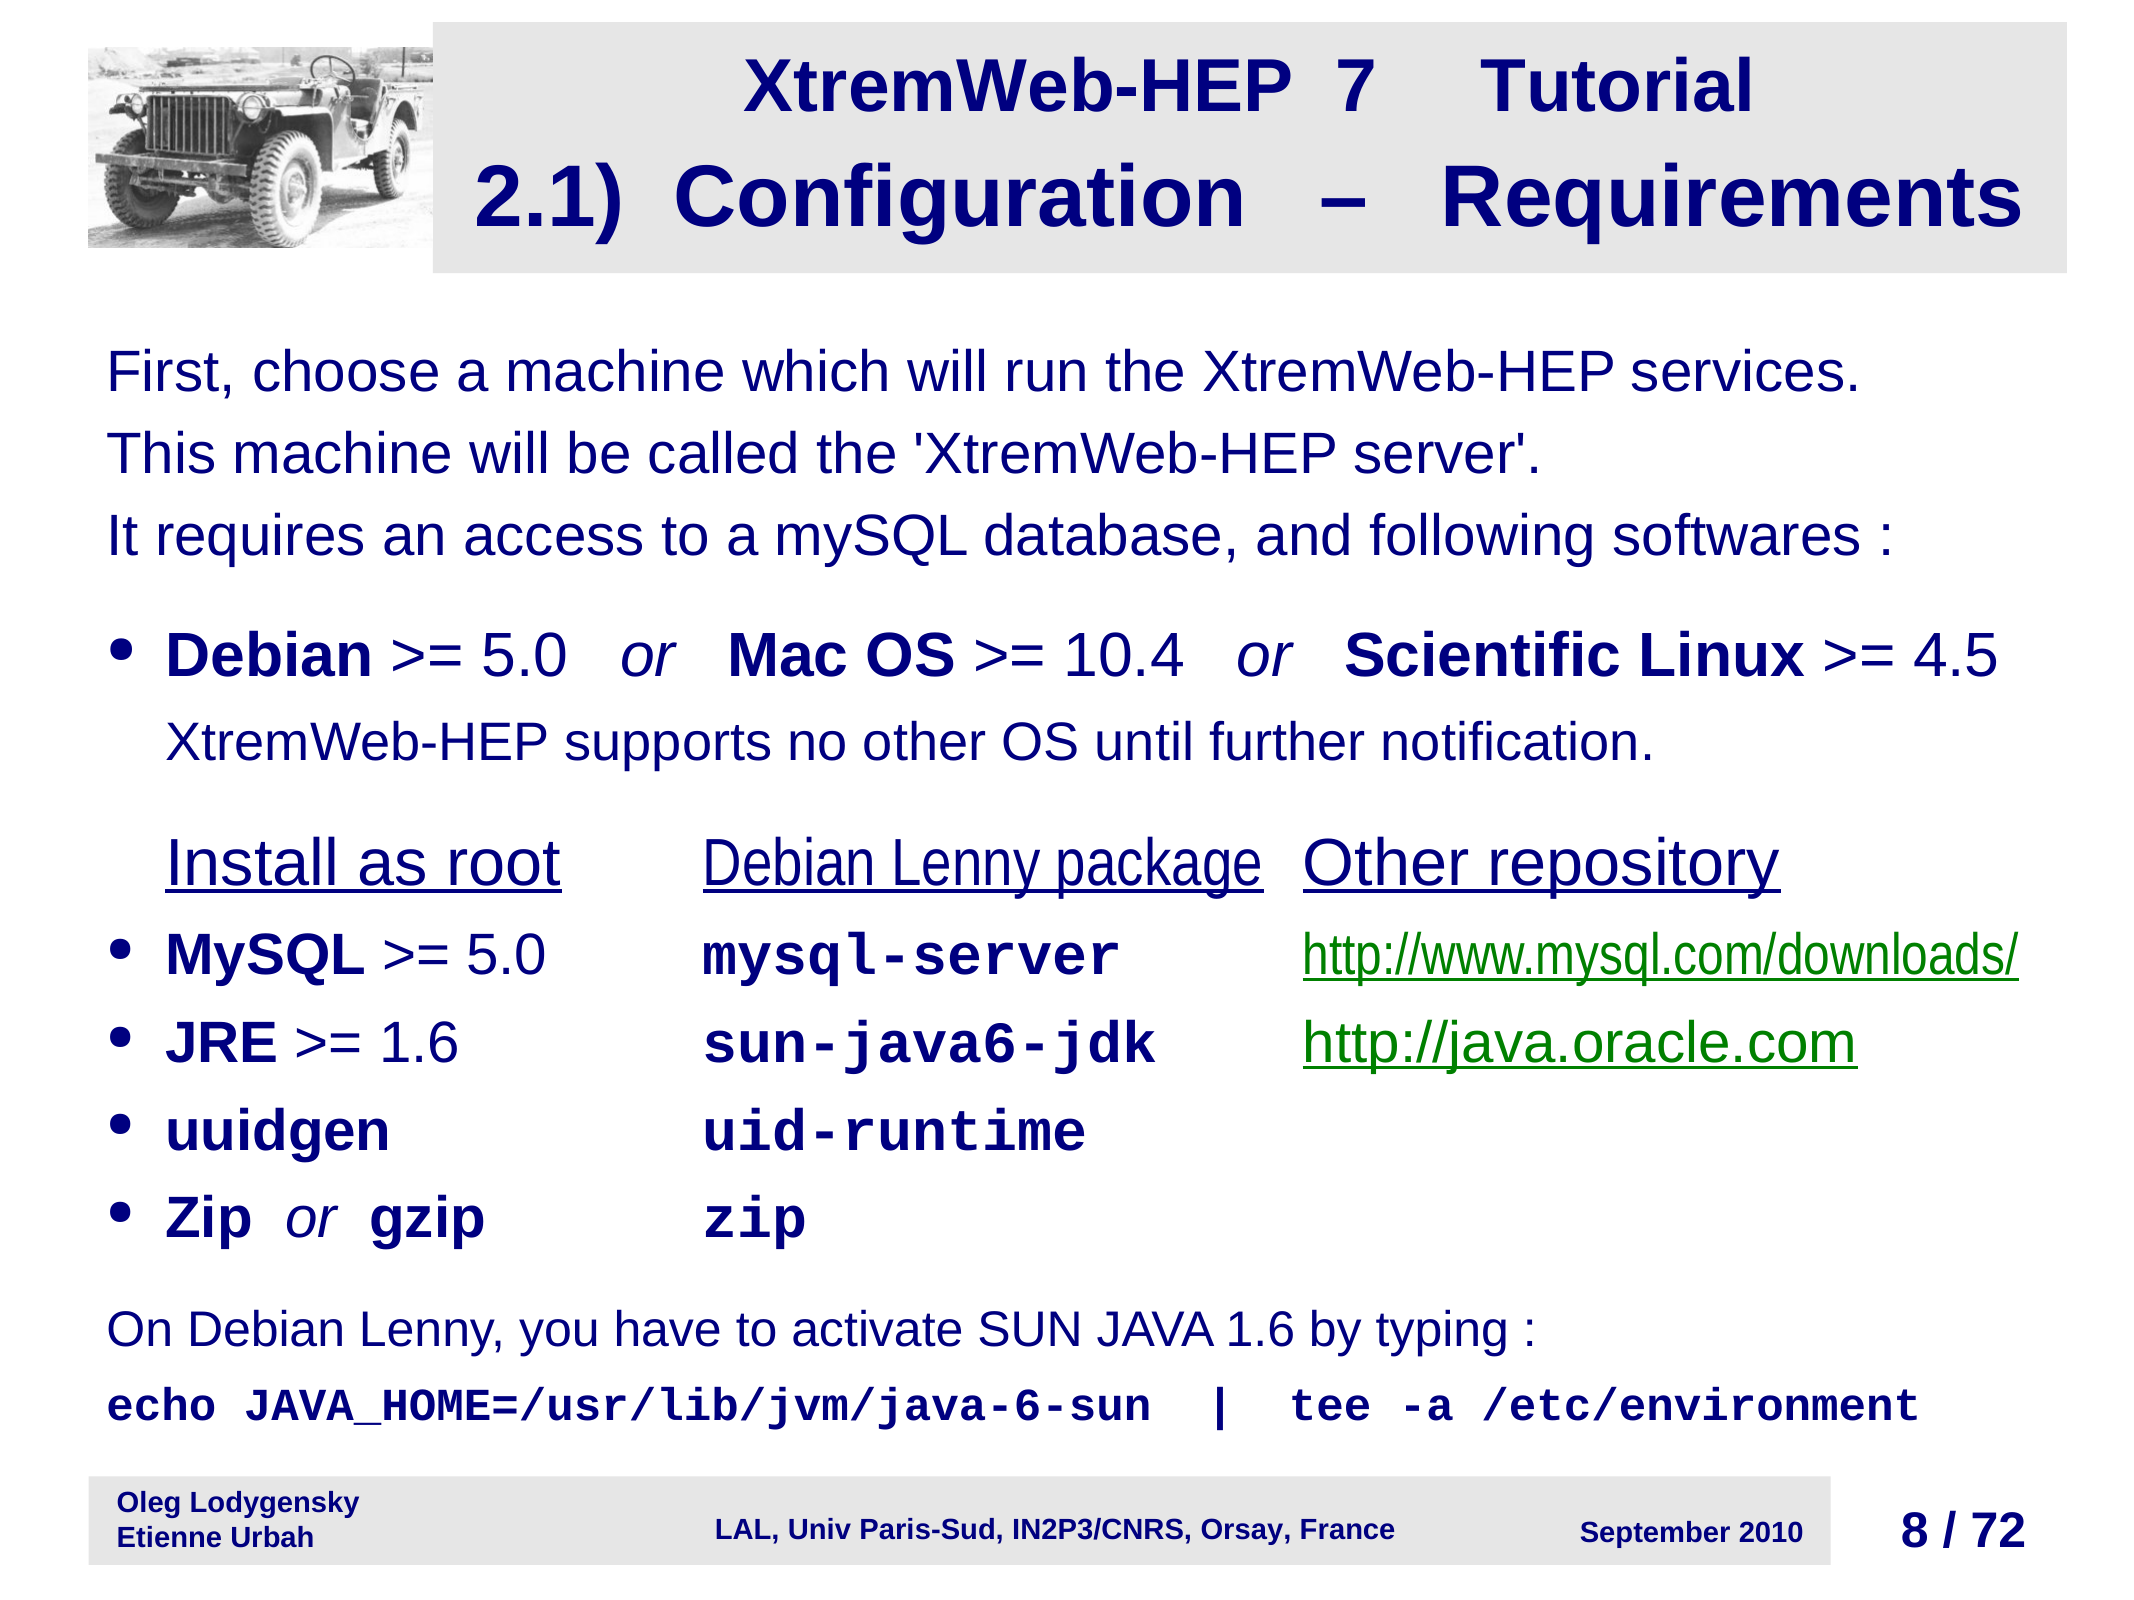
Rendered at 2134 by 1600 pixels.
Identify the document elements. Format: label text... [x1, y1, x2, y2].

title 2.1) Configuration – Requirements [442, 118, 2067, 266]
picture [88, 47, 433, 248]
list First, choose a machine which will run the XtremWeb-HEP services. This machine will be called the 'XtremWeb-HEP server'. It requires an access to a mySQL database, and following softwares : Debian >= 5.0 or Mac OS >= 10.4 or Scientific Linux >= 4.5 XtremWeb-HEP supports no other OS until further notification. Install as root Debian Lenny package Other repository MySQL >= 5.0 mysql-server http://www.mysql.com/downloads/ JRE >= 1.6 sun-java6-jdk http://java.oracle.com uuidgen uid-runtime Zip or gzip zip On Debian Lenny, you have to activate SUN JAVA 1.6 by typing : echo JAVA_HOME=/usr/lib/jvm/java-6-sun | tee -a /etc/environment [88, 324, 2067, 1469]
